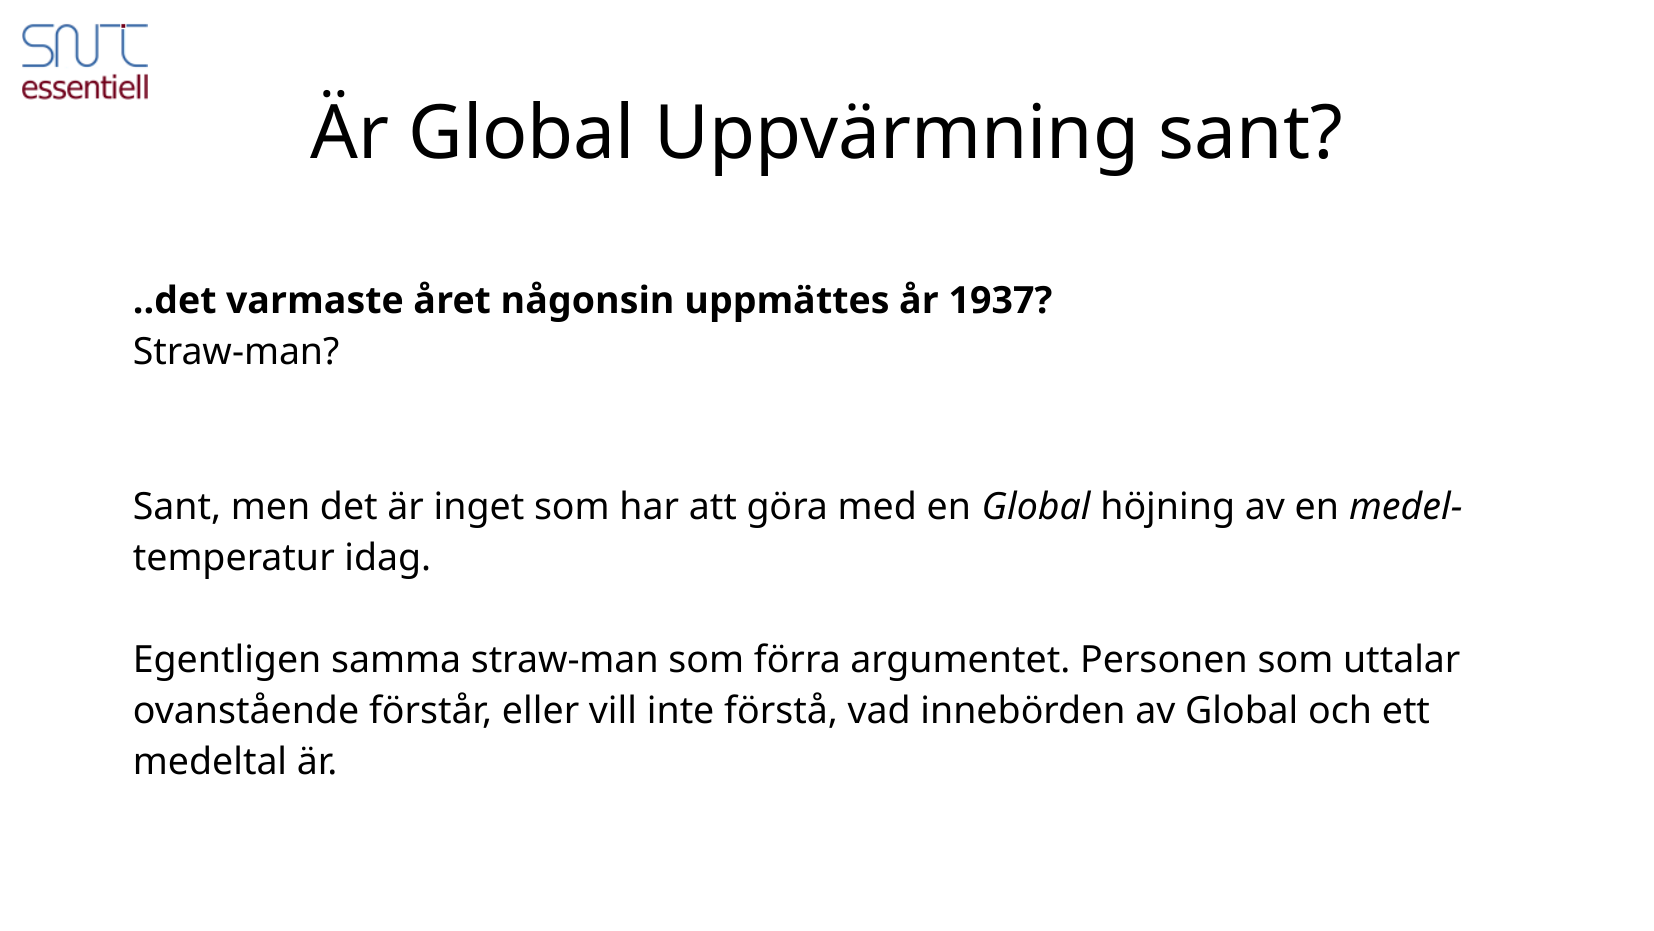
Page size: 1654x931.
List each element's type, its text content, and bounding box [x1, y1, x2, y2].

picture [22, 0, 148, 125]
text_box Sant, men det är inget som har att göra med en Global höjning av en medel-temperatur idag. Egentligen samma straw-man som förra argumentet. Personen som uttalar ovanstående förstår, eller vill inte förstå, vad innebörden av Global och ett medeltal är. [118, 472, 1506, 836]
text_box ..det varmaste året någonsin uppmättes år 1937? Straw-man? [118, 265, 1418, 384]
title Är Global Uppvärmning sant? [82, 51, 1571, 207]
